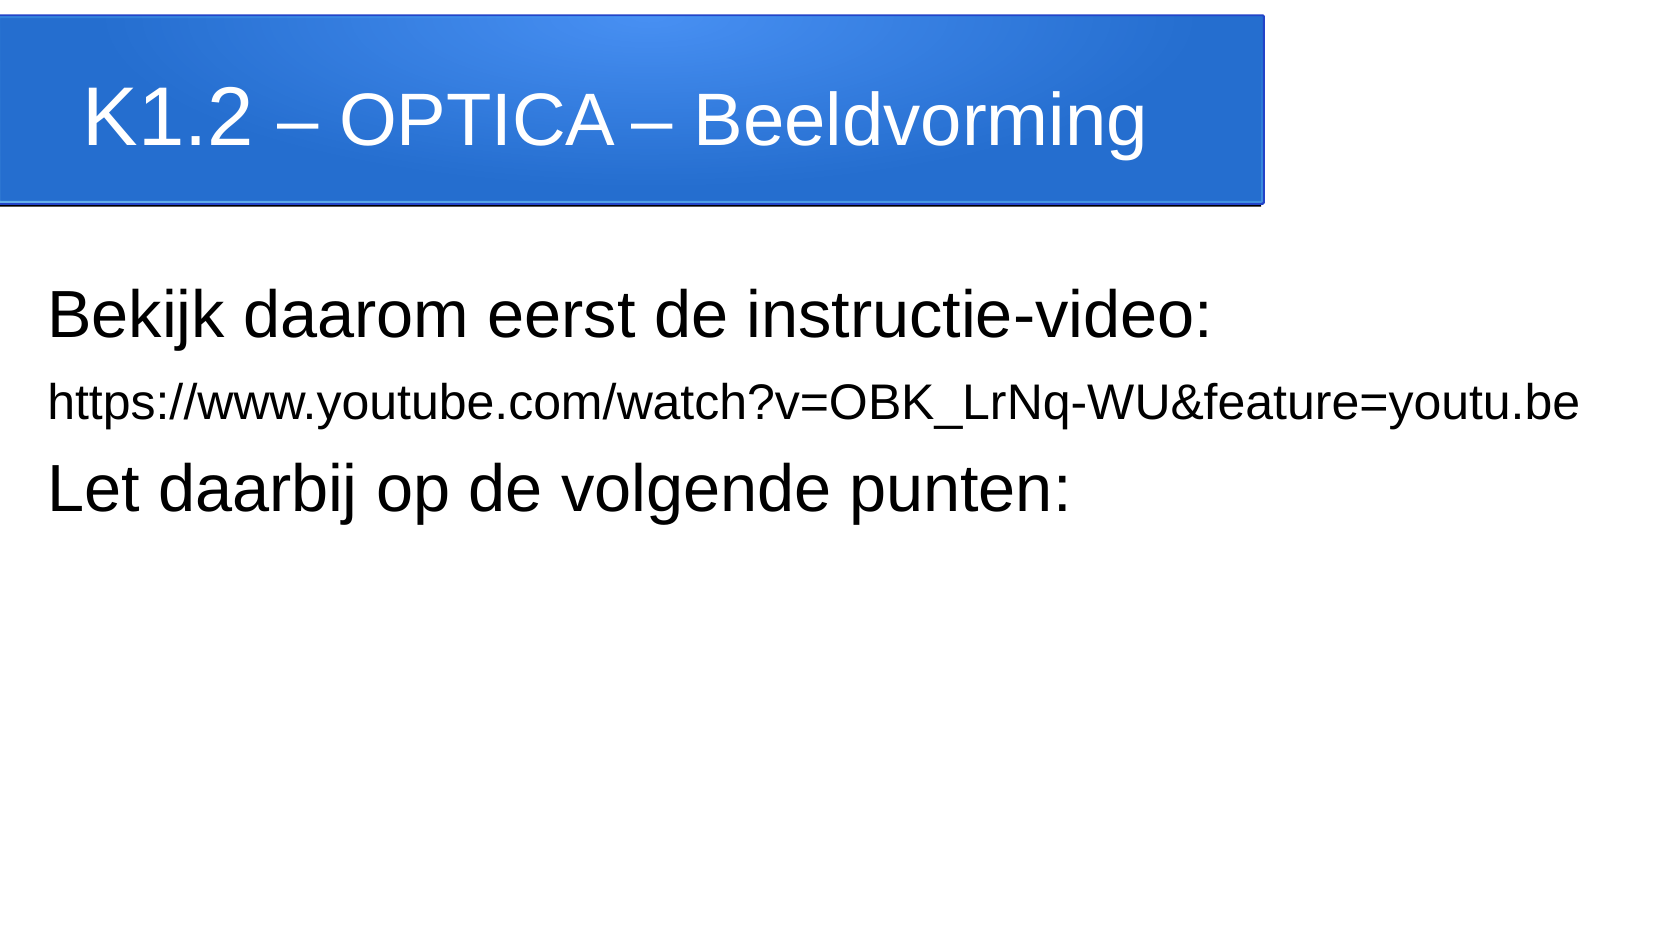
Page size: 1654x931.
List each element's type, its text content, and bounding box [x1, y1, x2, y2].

subtitle Bekijk daarom eerst de instructie-video: https://www.youtube.com/watch?v=OBK_LrNq-WU&feature=youtu.be Let daarbij op de volgende punten: [47, 236, 1607, 922]
title K1.2 – OPTICA – Beeldvorming [82, 35, 1235, 189]
